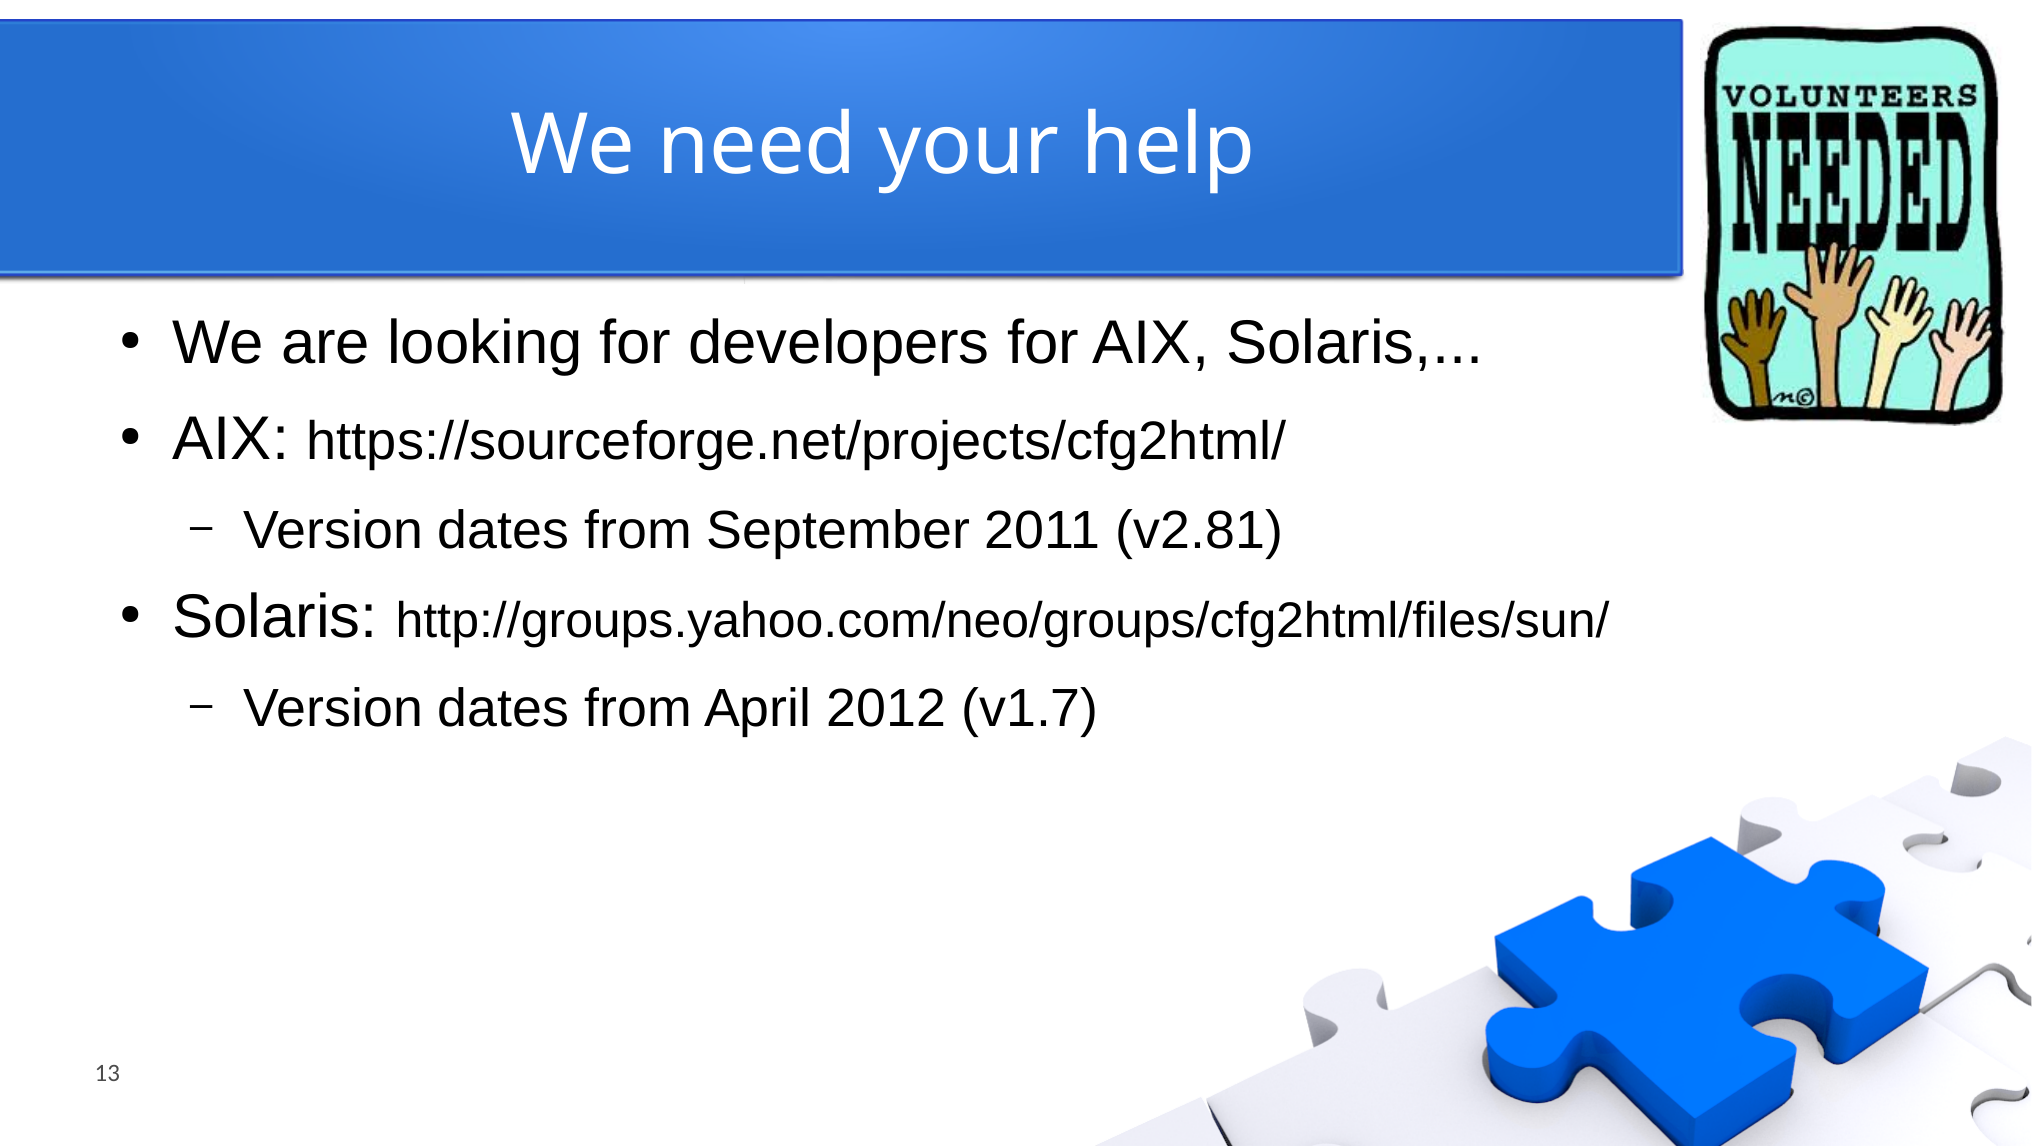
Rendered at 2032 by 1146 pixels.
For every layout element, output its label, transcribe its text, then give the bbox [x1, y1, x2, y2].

picture [0, 19, 1689, 284]
list We are looking for developers for AIX, Solaris,... AIX: https://sourceforge.net/projects/cfg2html/ Version dates from September 2011 (v2.81) Solaris: http://groups.yahoo.com/neo/groups/cfg2html/files/sun/ Version dates from April 2012 (v1.7) [101, 307, 1619, 957]
picture [1071, 605, 2032, 1146]
title We need your help [101, 45, 1666, 237]
picture [1700, 22, 2006, 426]
